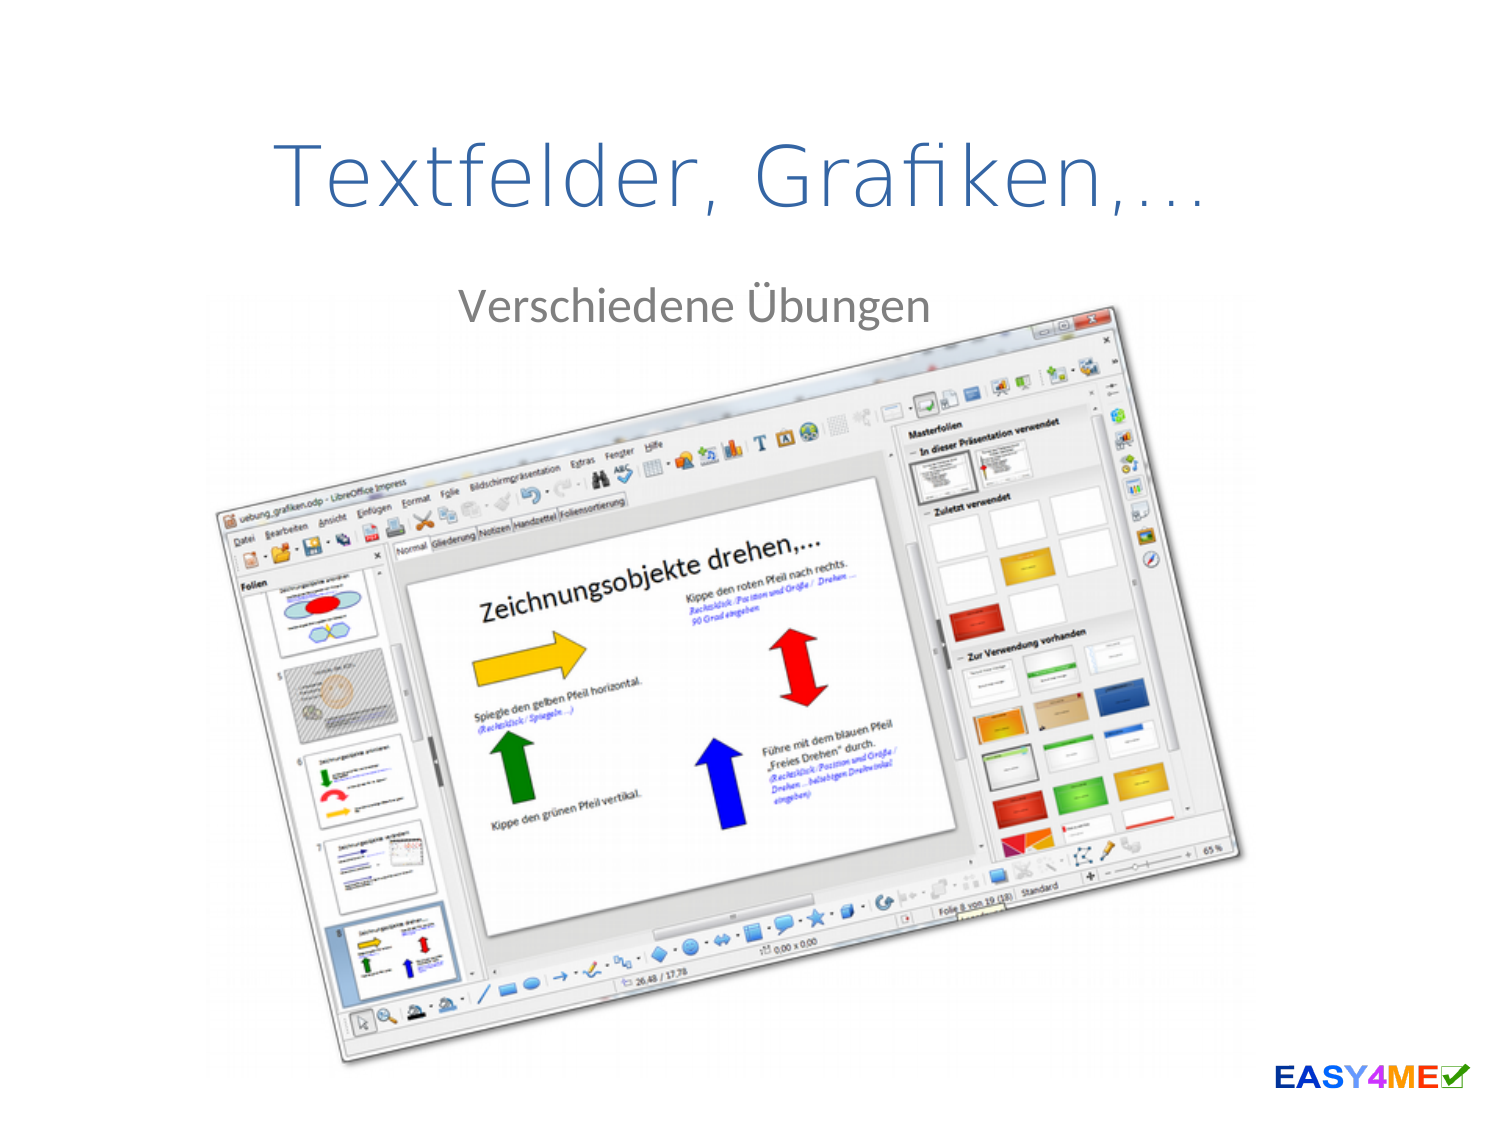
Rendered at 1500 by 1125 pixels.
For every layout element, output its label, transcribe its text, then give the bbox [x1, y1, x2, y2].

subtitle Verschiedene Übungen [458, 236, 975, 295]
picture [1269, 1059, 1478, 1093]
title Textfelder, Grafiken,... [67, 121, 1418, 234]
picture [206, 295, 1256, 1078]
